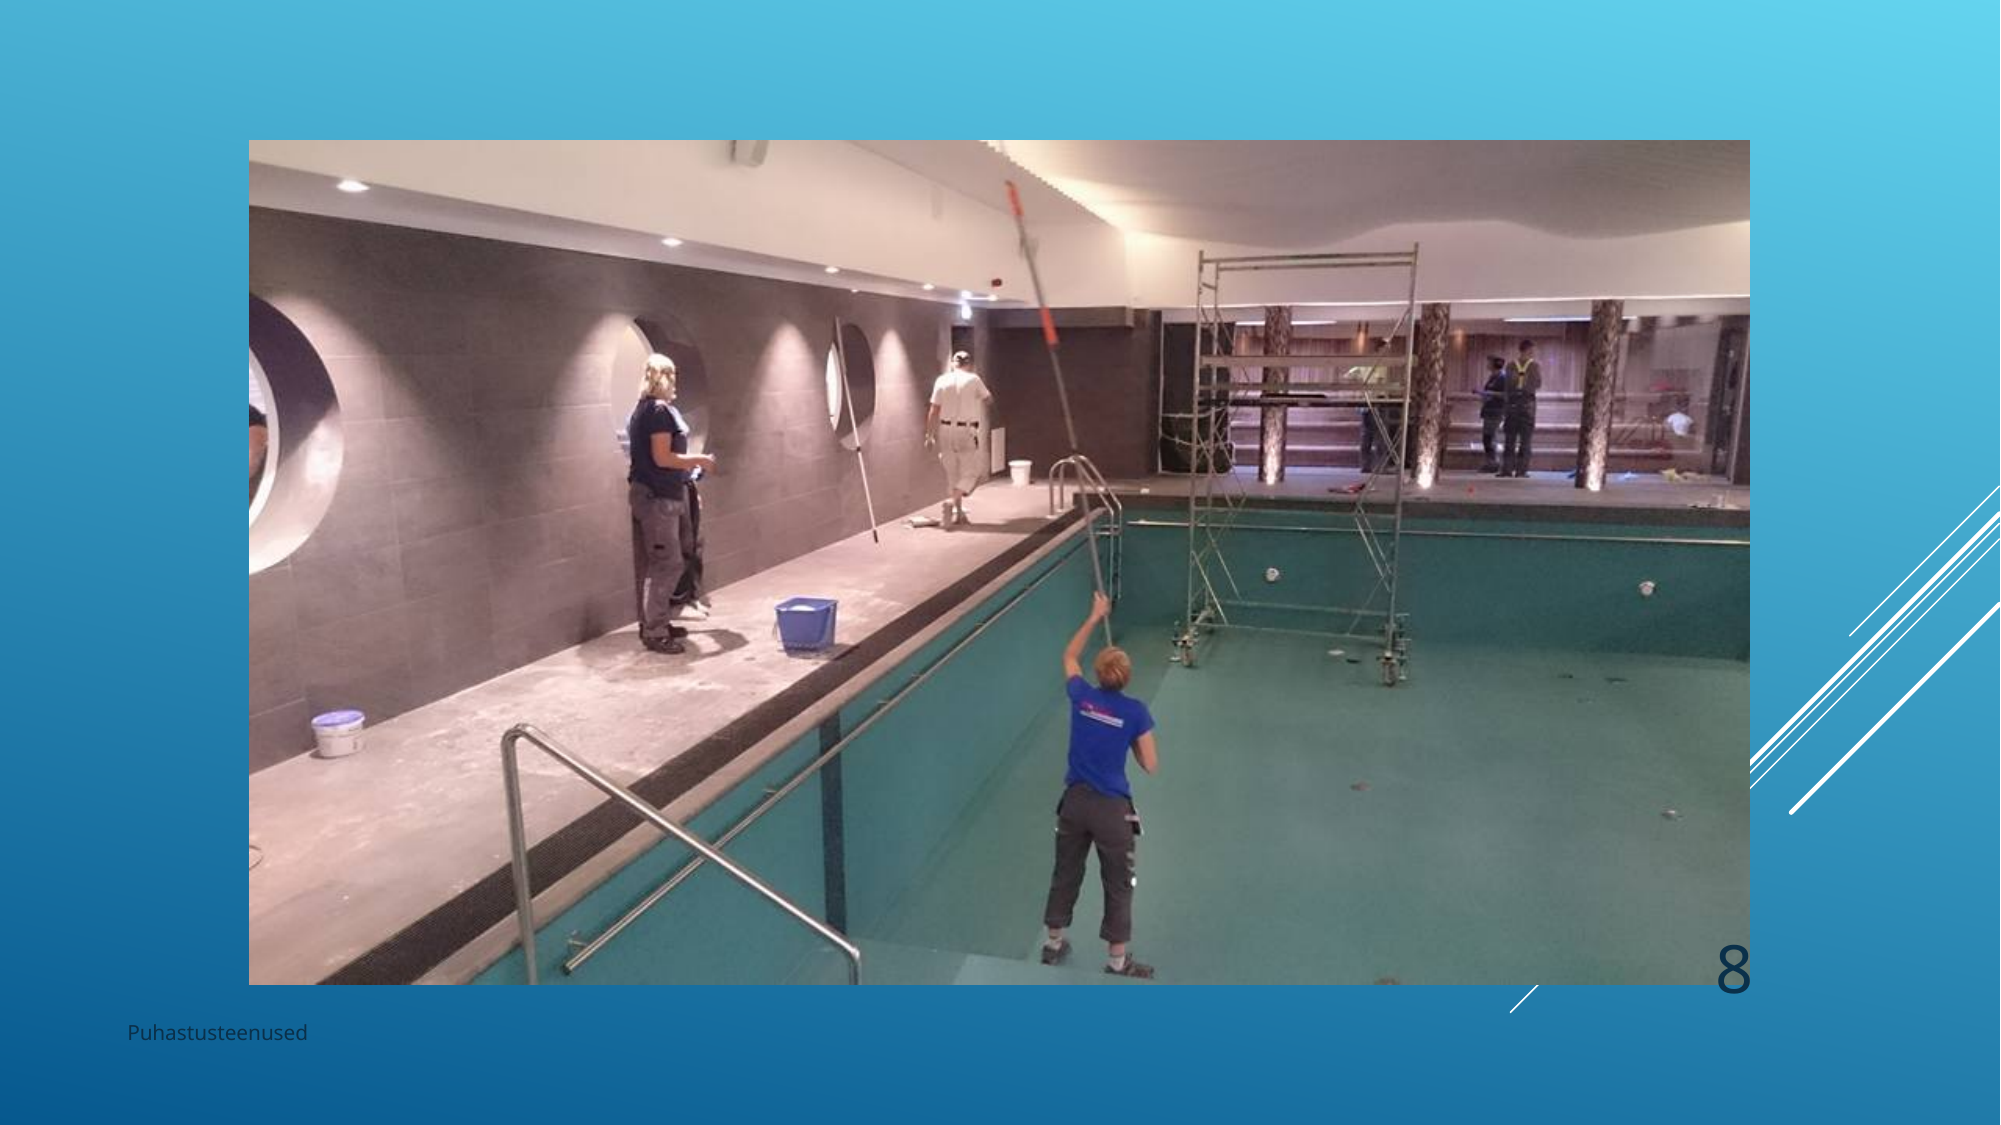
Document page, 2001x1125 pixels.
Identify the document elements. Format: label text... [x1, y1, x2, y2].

text_box Puhastusteenused [112, 1012, 1350, 1073]
picture [249, 140, 1750, 985]
text_box [1700, 915, 1888, 1026]
